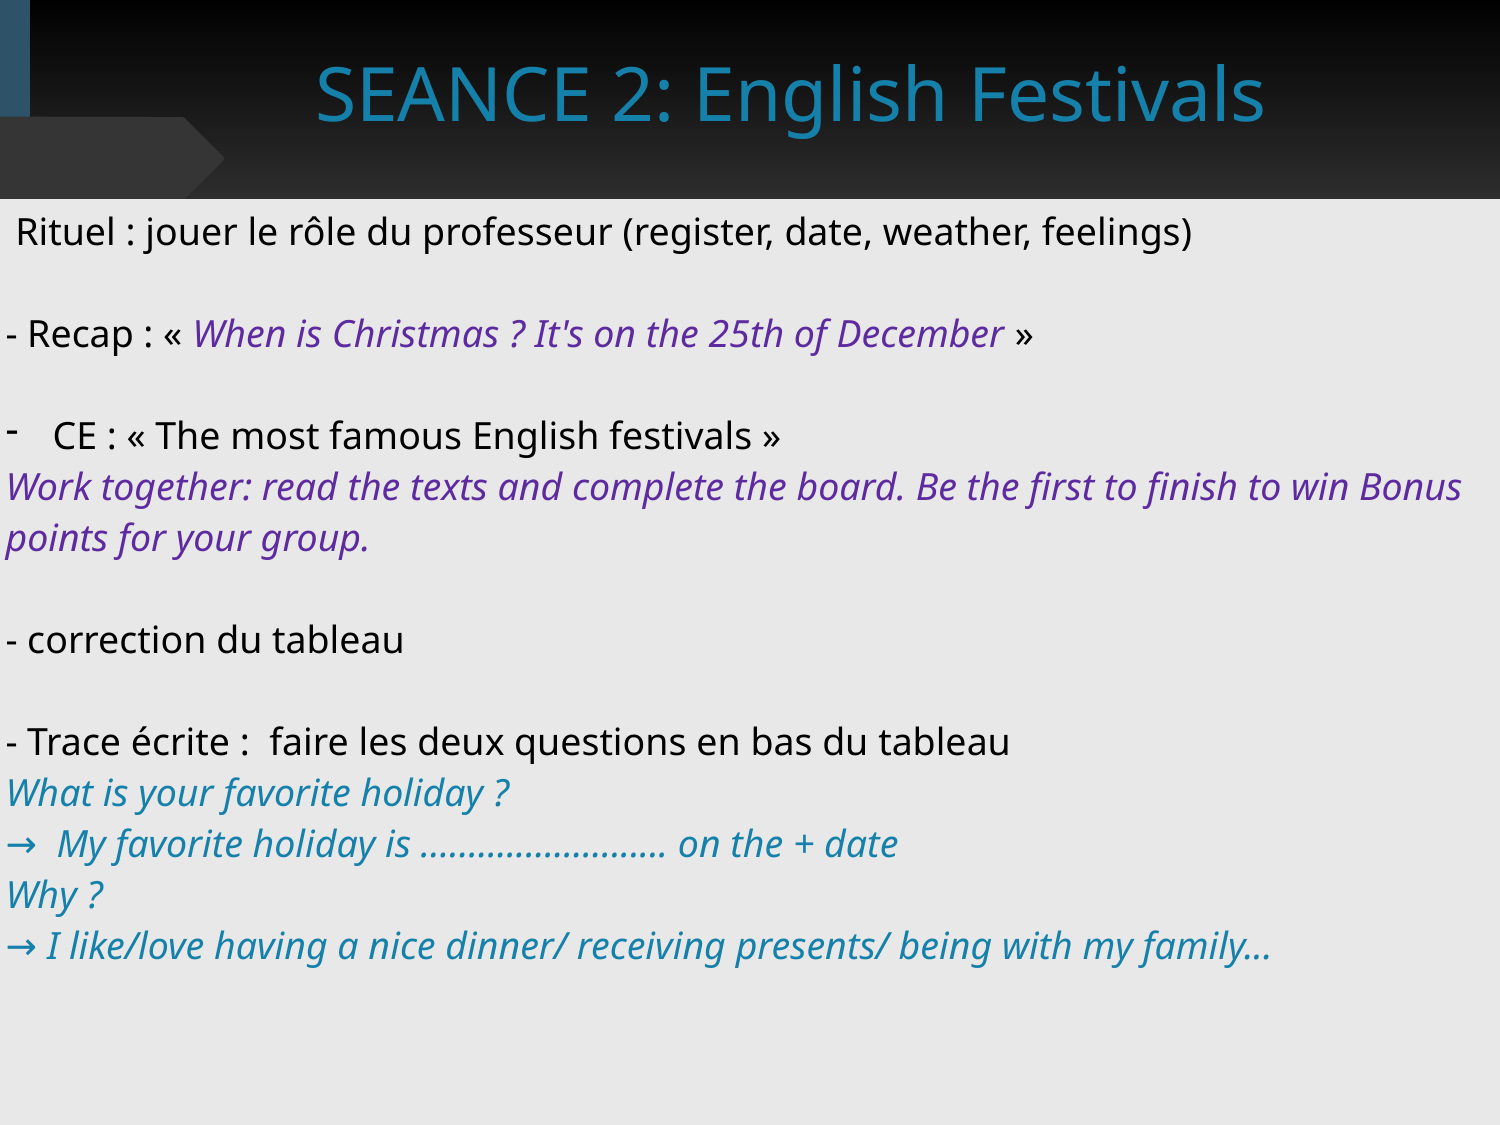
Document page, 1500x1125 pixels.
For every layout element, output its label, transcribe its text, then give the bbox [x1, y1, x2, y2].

title SEANCE 2: English Festivals [300, 39, 1382, 199]
table_header Rituel : jouer le rôle du professeur (register, date, weather, feelings) - Recap : « When is Christmas ? It's on the 25th of December » CE : « The most famous English festivals » Work together: read the texts and complete the board. Be the first to finish to win Bonus points for your group. - correction du tableau - Trace écrite : faire les deux questions en bas du tableau What is your favorite holiday ? → My favorite holiday is …....................... on the + date Why ? → I like/love having a nice dinner/ receiving presents/ being with my family... [0, 199, 1500, 1125]
